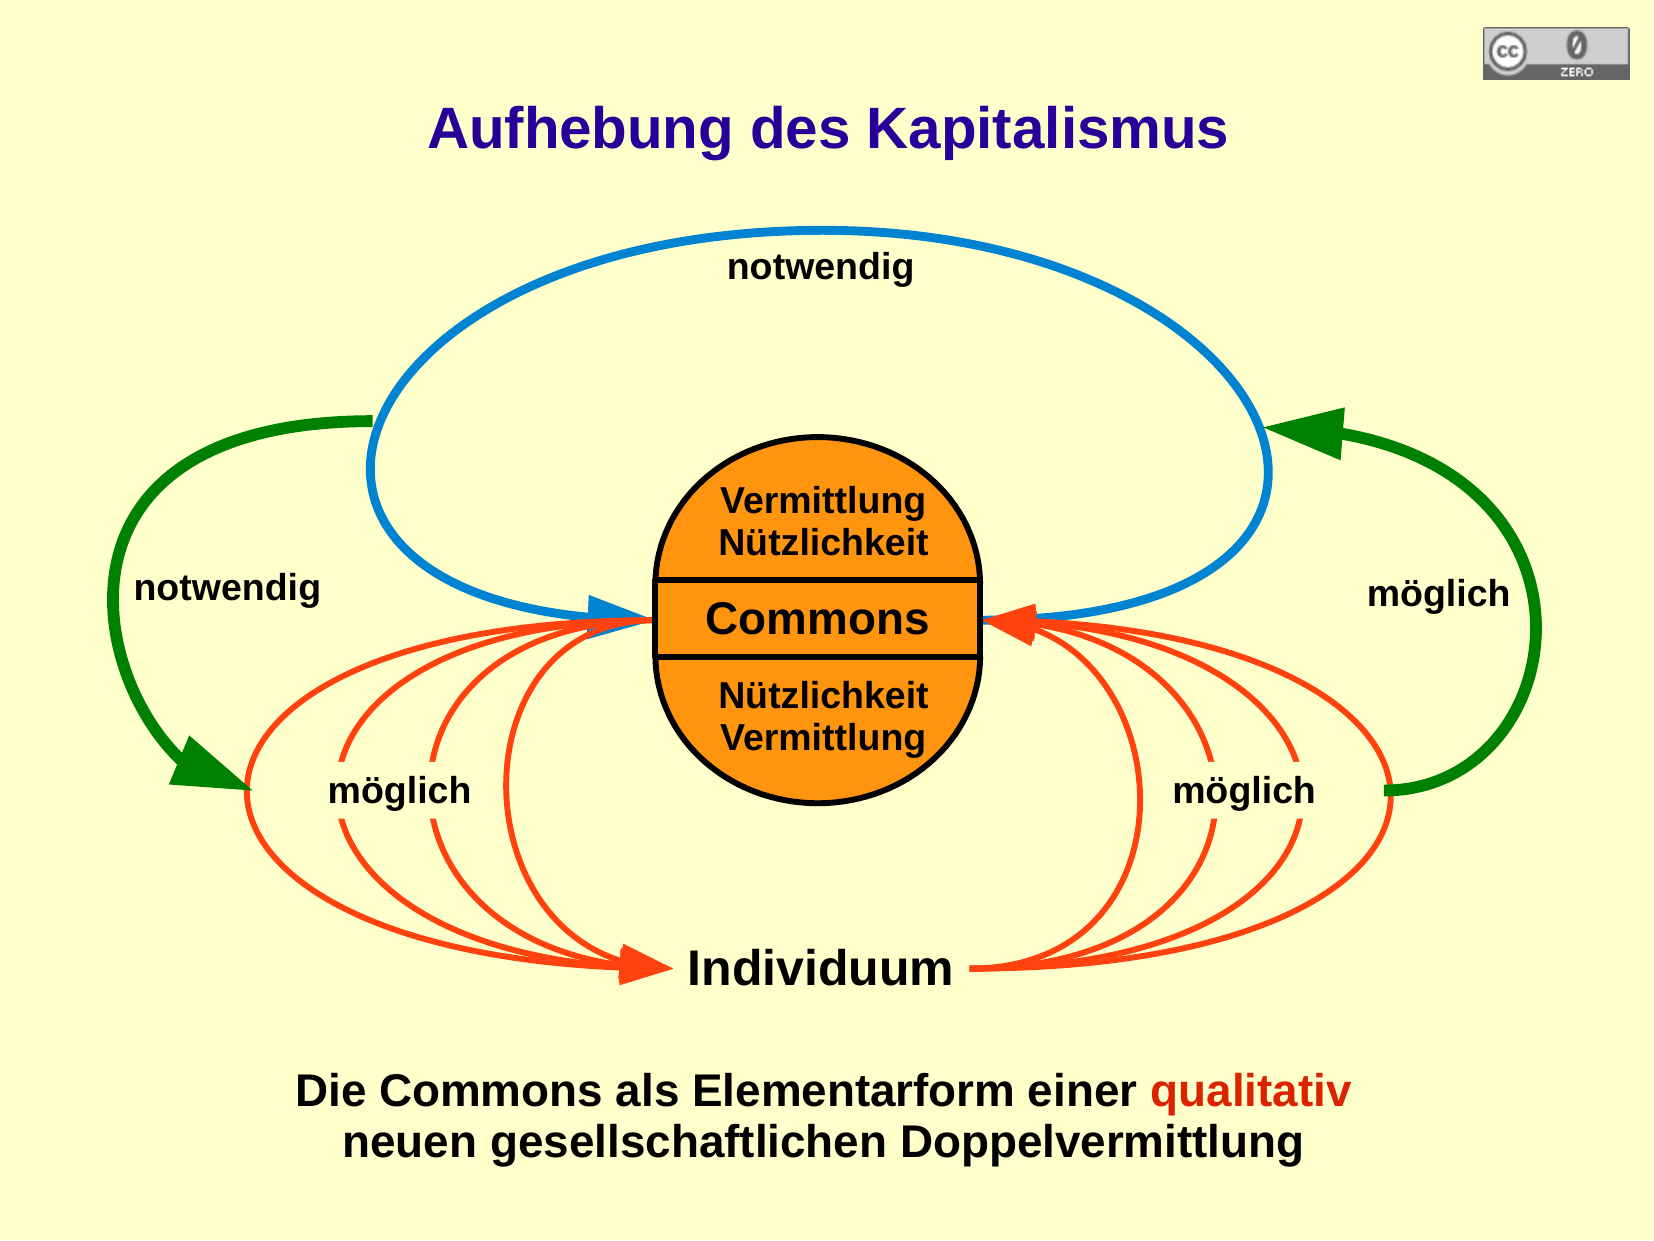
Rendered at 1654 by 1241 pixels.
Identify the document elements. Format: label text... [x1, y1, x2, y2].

title Aufhebung des Kapitalismus [86, 49, 1571, 207]
text_box Die Commons als Elementarform einer qualitativ neuen gesellschaftlichen Doppelvermittlung [280, 1057, 1367, 1175]
text_box möglich [1157, 761, 1332, 819]
text_box notwendig [712, 238, 931, 296]
text_box [711, 767, 925, 804]
picture [1483, 27, 1630, 80]
text_box Individuum [673, 933, 970, 1005]
text_box möglich [312, 761, 487, 819]
text_box möglich [1352, 565, 1526, 623]
text_box Nützlichkeit Vermittlung [703, 667, 944, 767]
text_box [712, 437, 923, 472]
text_box Commons [655, 580, 981, 658]
text_box notwendig [118, 559, 338, 617]
text_box [655, 658, 981, 760]
text_box Vermittlung Nützlichkeit [703, 472, 944, 572]
text_box [655, 480, 980, 580]
